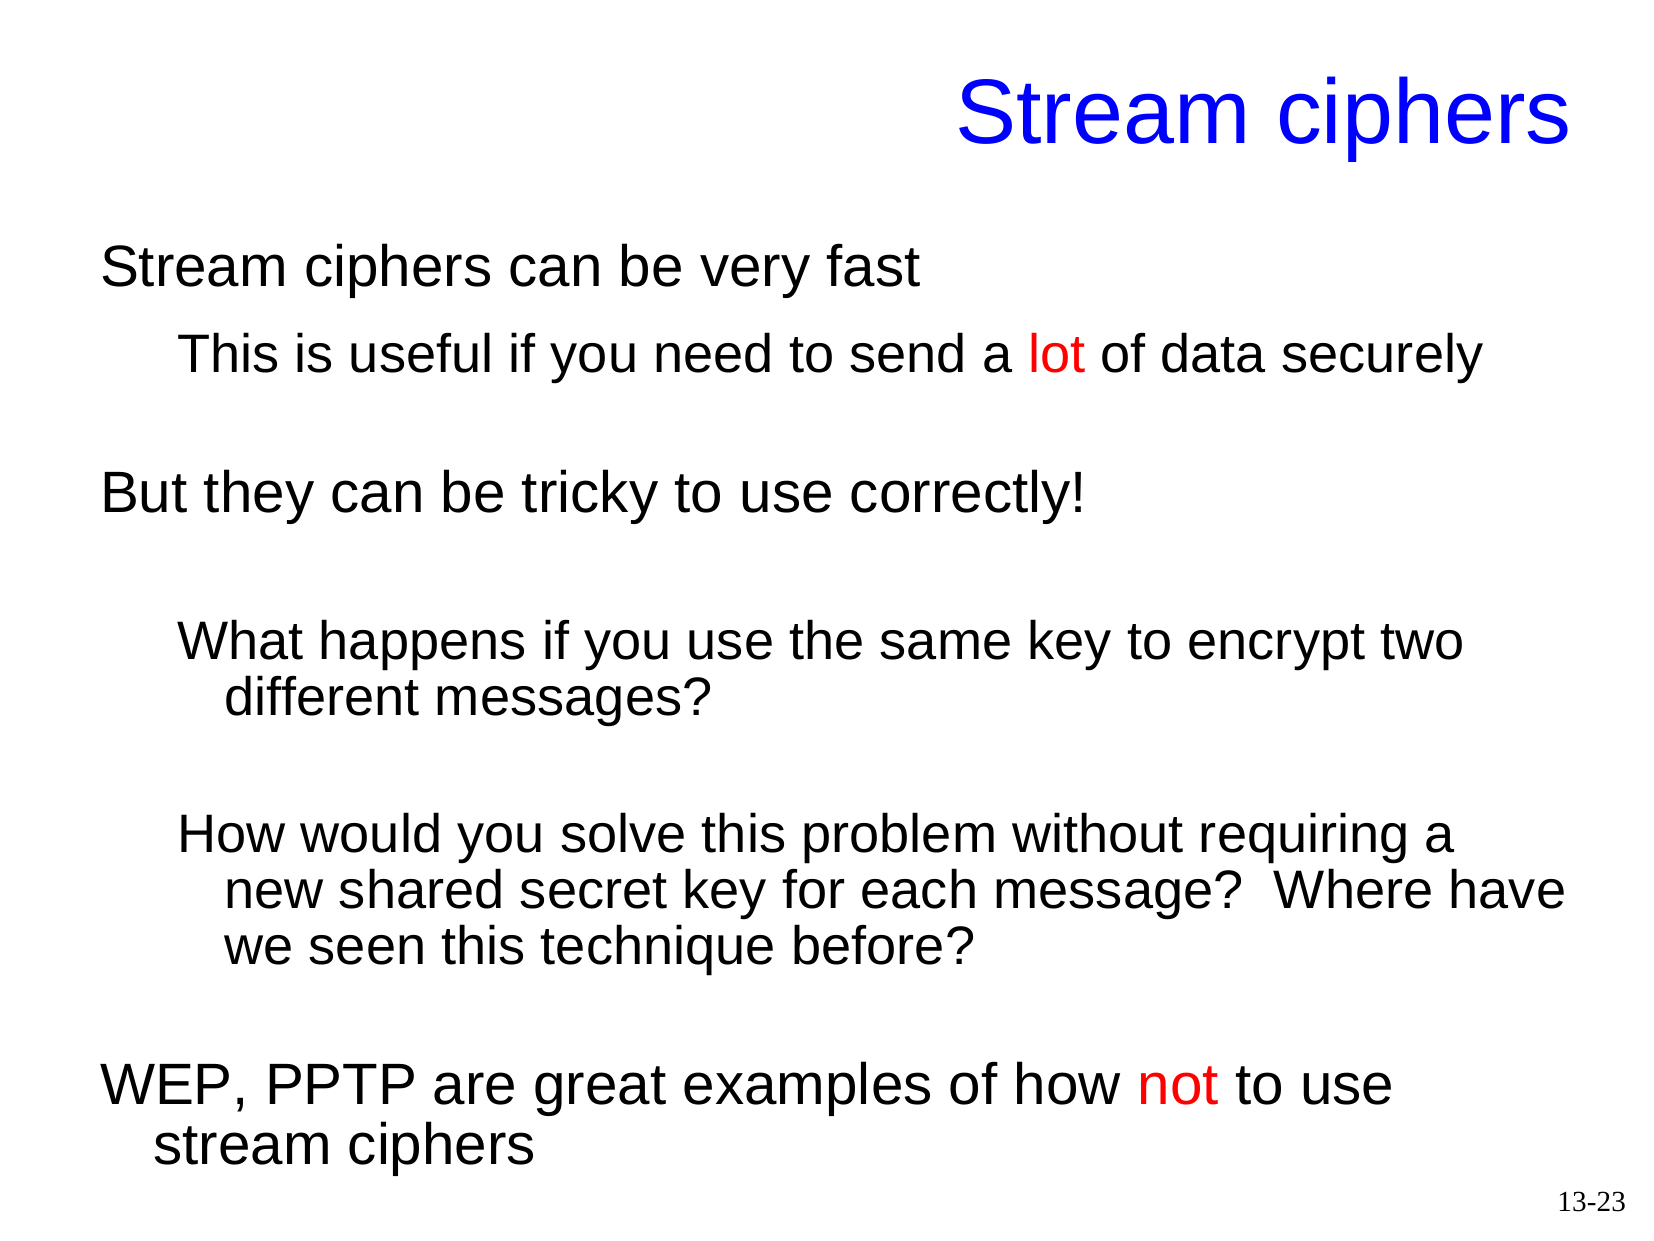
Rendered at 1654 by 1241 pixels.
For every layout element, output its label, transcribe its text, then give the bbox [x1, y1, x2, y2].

title Stream ciphers [84, 18, 1573, 211]
list Stream ciphers can be very fast This is useful if you need to send a lot of data securely But they can be tricky to use correctly! What happens if you use the same key to encrypt two different messages? How would you solve this problem without requiring a new shared secret key for each message? Where have we seen this technique before? WEP, PPTP are great examples of how not to use stream ciphers [82, 237, 1571, 1182]
